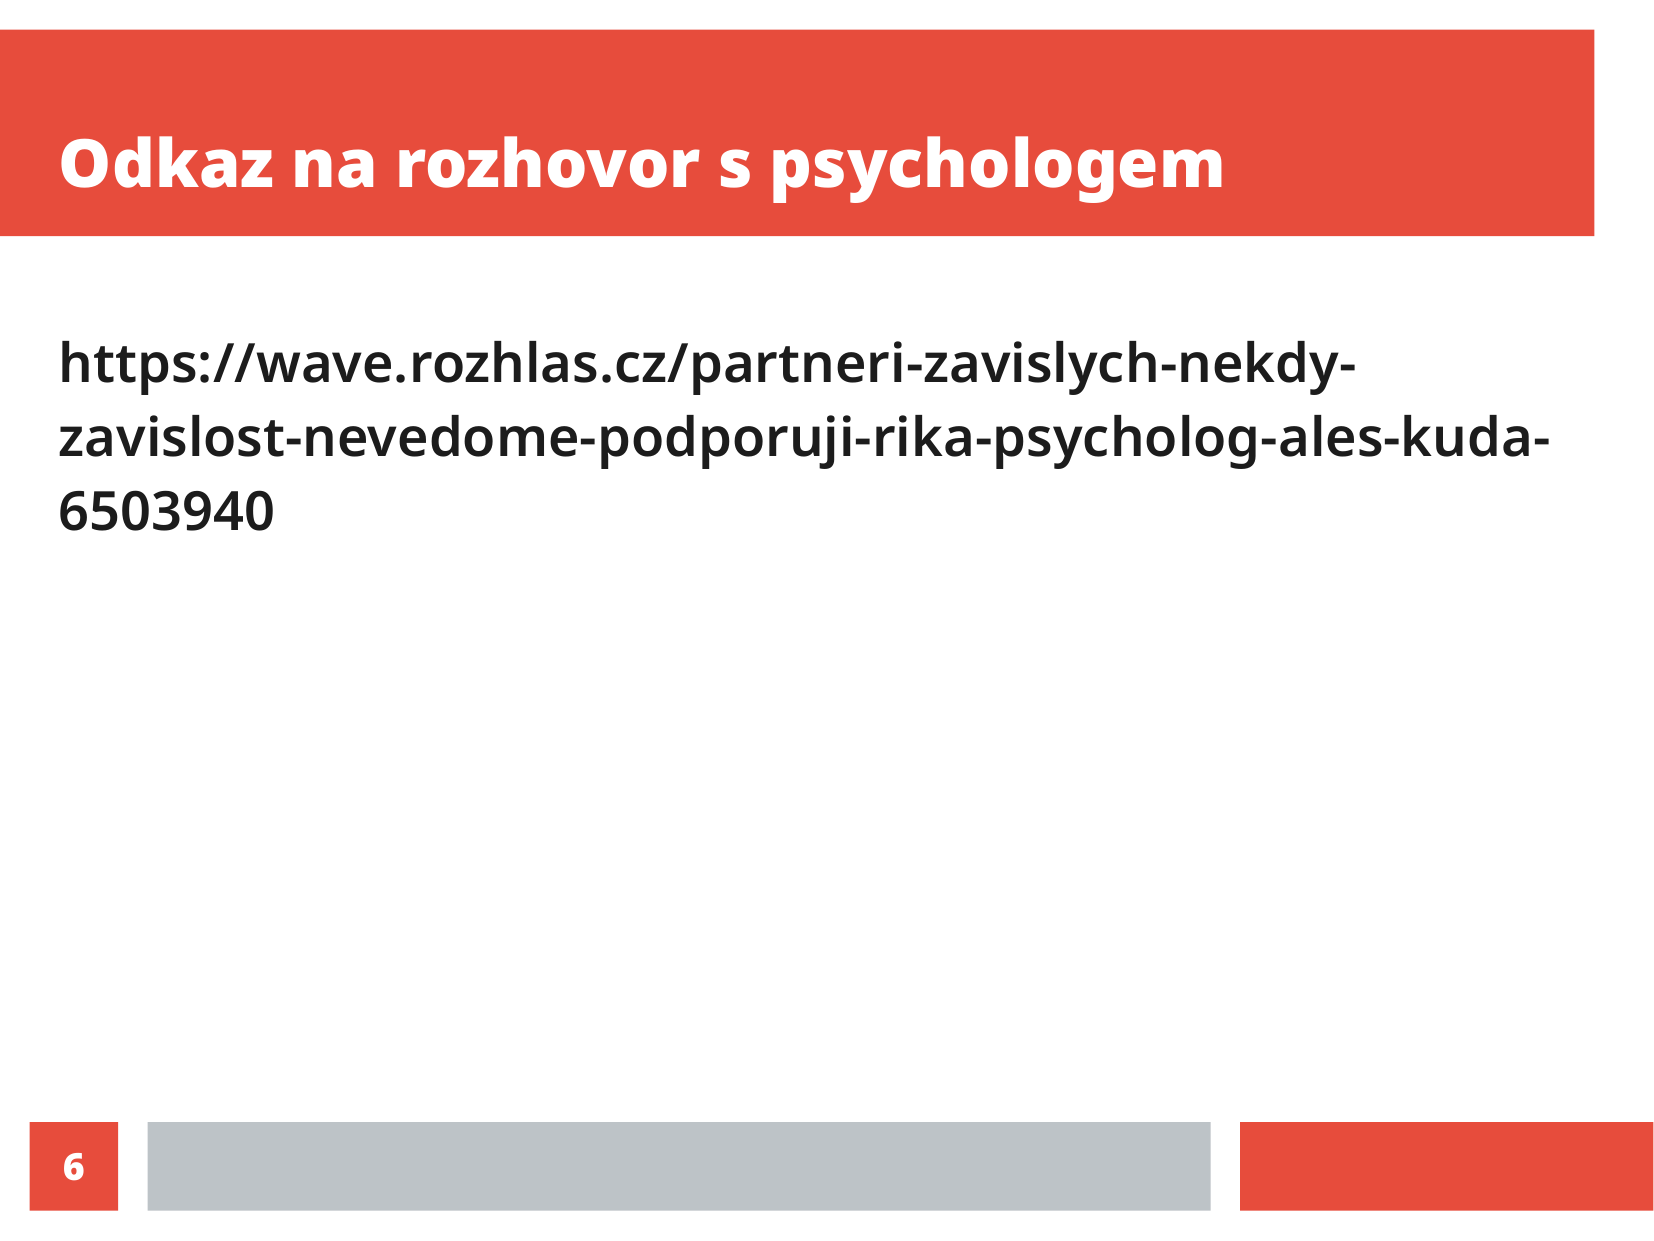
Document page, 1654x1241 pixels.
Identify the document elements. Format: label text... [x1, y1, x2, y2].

list https://wave.rozhlas.cz/partneri-zavislych-nekdy-zavislost-nevedome-podporuji-rika-psycholog-ales-kuda-6503940 [59, 324, 1565, 1093]
title Odkaz na rozhovor s psychologem [59, 59, 1595, 207]
